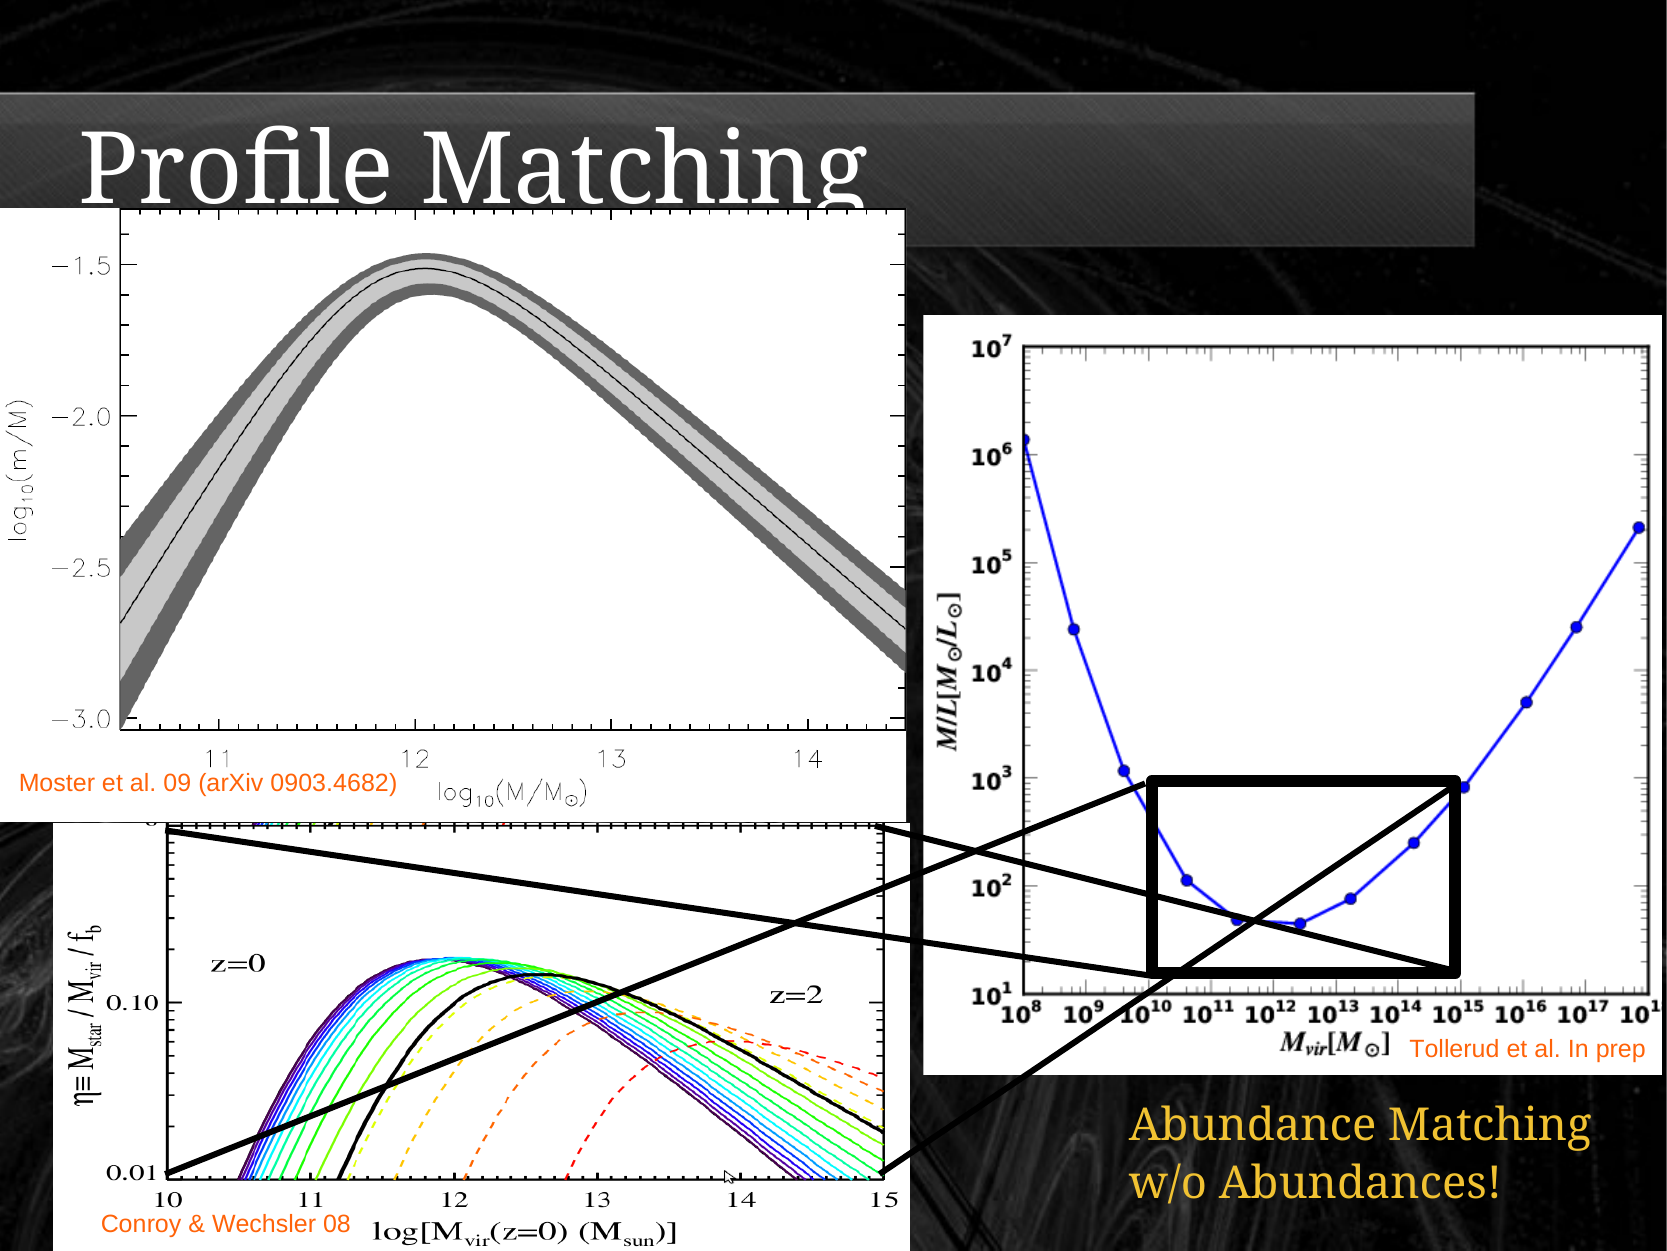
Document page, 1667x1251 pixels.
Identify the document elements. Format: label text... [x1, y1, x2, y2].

picture [1264, 794, 1449, 966]
picture [988, 787, 1146, 890]
picture [0, 0, 1667, 1251]
picture [809, 855, 1146, 971]
picture [1158, 901, 1245, 967]
title Profile Matching [78, 99, 1665, 250]
text_box Conroy & Wechsler 08 [17, 1173, 435, 1251]
picture [1193, 925, 1422, 967]
text_box Tollerud et al. In prep [1359, 998, 1667, 1099]
list Abundance Matching w/o Abundances! [1060, 1093, 1613, 1226]
picture [1158, 787, 1445, 917]
text_box Moster et al. 09 (arXiv 0903.4682) [0, 732, 418, 834]
